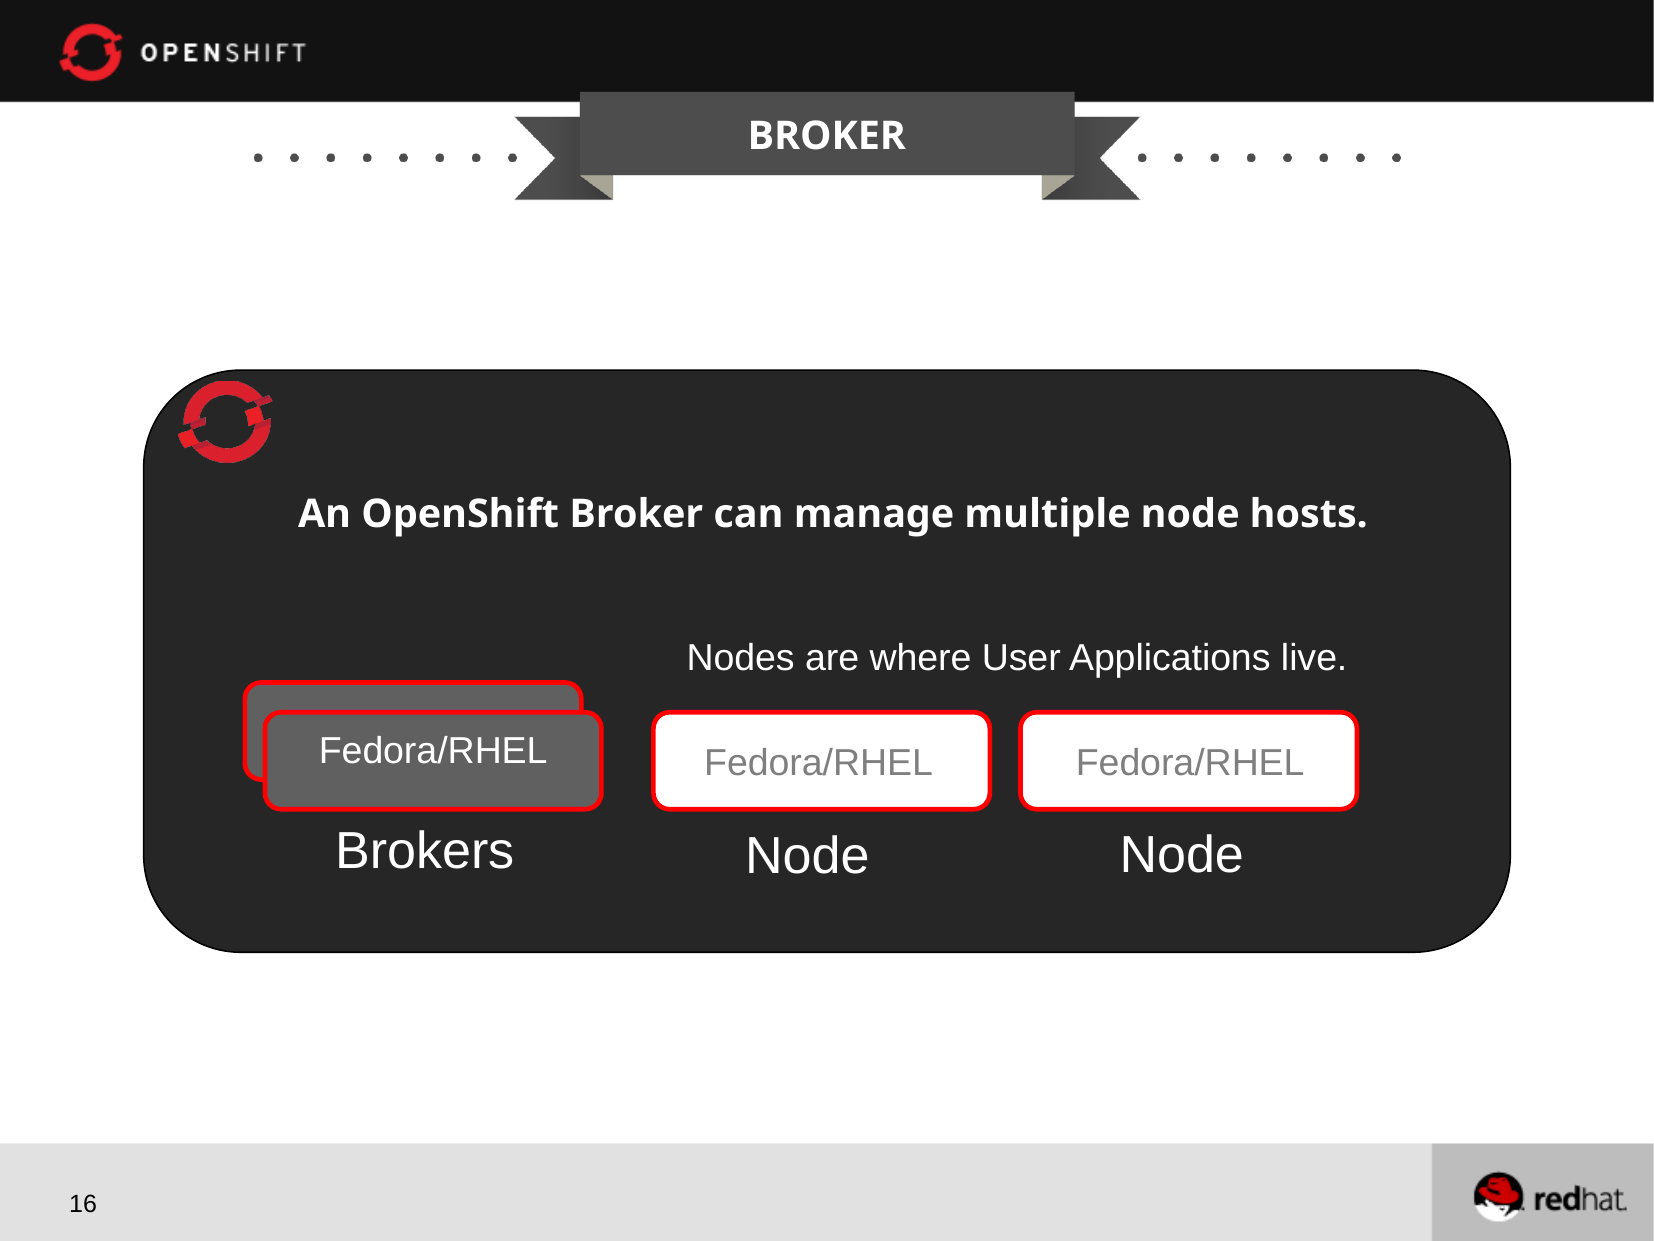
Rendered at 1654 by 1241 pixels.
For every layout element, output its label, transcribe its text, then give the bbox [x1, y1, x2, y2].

text_box Node [1104, 813, 1260, 891]
text_box Brokers [320, 809, 530, 887]
text_box Fedora/RHEL [650, 730, 987, 791]
text_box Node [730, 814, 885, 892]
text_box Nodes are where User Applications live. [670, 624, 1374, 687]
text_box Fedora/RHEL [1021, 730, 1359, 791]
text_box BROKER [581, 101, 1073, 166]
text_box Fedora/RHEL [264, 718, 602, 778]
picture [0, 0, 1654, 1241]
text_box An OpenShift Broker can manage multiple node hosts. [177, 480, 1511, 545]
text_box [143, 370, 1511, 953]
